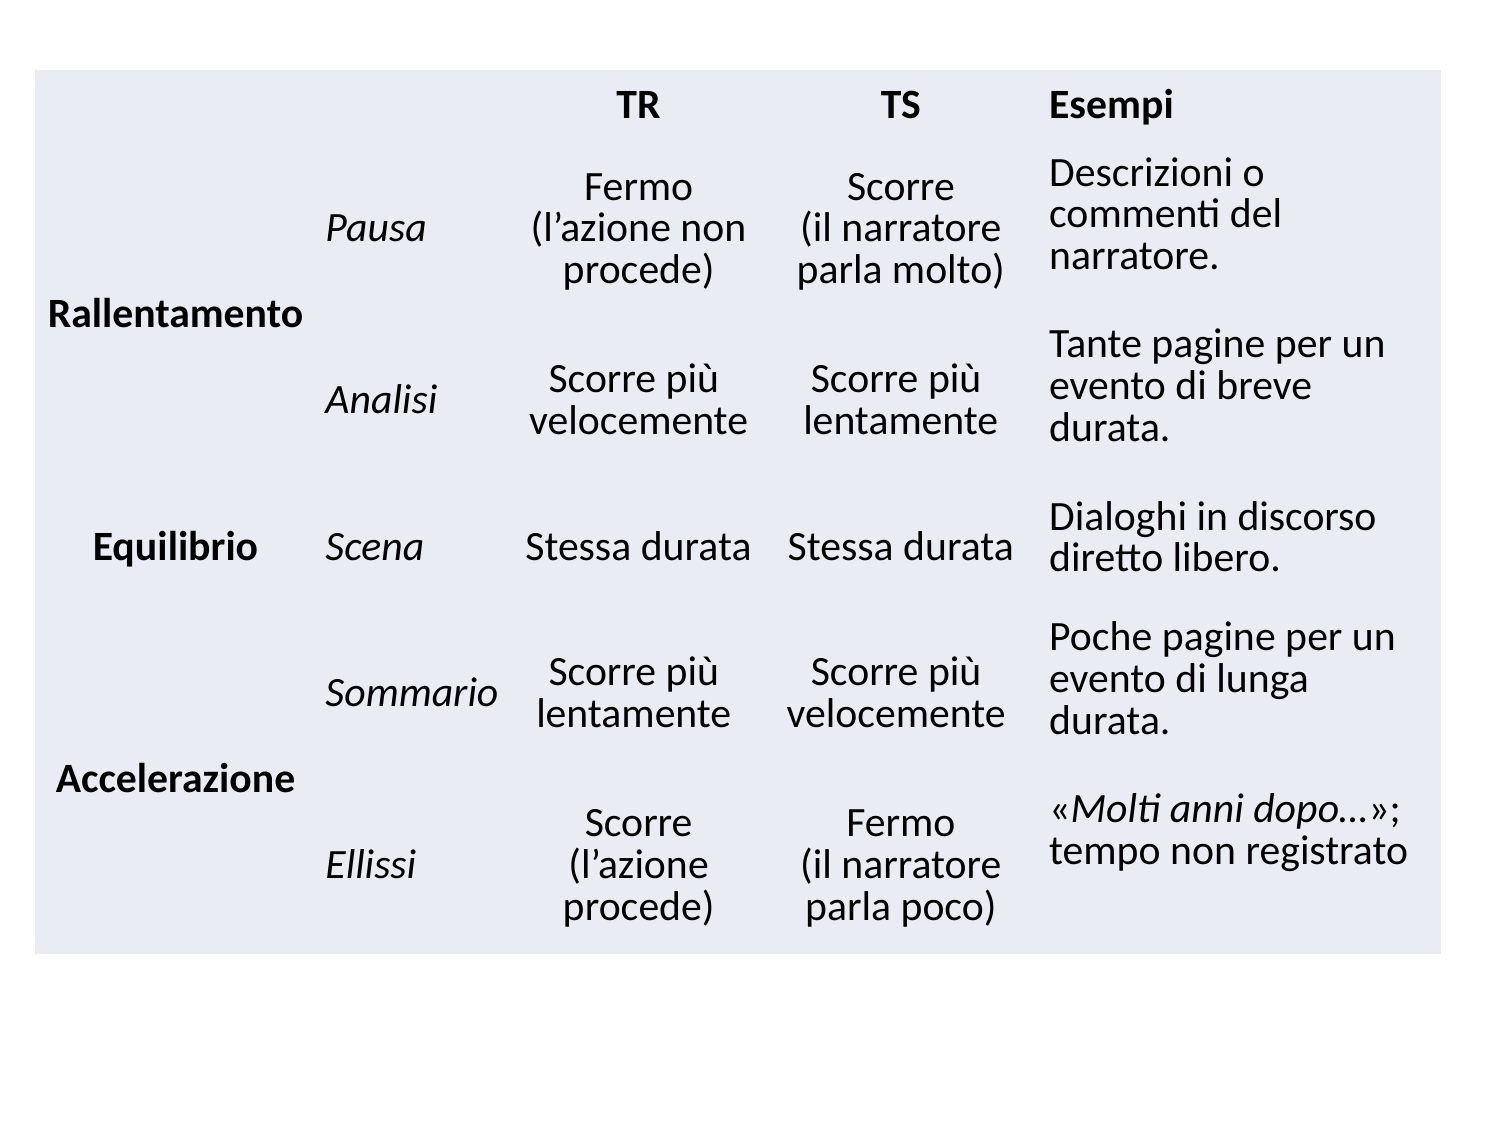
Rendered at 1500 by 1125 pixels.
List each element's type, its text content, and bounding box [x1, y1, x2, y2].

table_cell Stessa durata [762, 489, 1040, 610]
table_header [35, 70, 316, 145]
table_header TR [516, 70, 762, 145]
table_cell Fermo (l’azione non procede) [516, 145, 762, 317]
table_cell Stessa durata [516, 489, 762, 610]
table_cell Scorre (l’azione procede) [516, 782, 762, 954]
table_cell Equilibrio [35, 489, 316, 610]
table_cell Tante pagine per un evento di breve durata. [1040, 317, 1441, 489]
table_cell «Molti anni dopo…»; tempo non registrato [1040, 782, 1441, 954]
table_header [316, 70, 516, 145]
table_header TS [762, 70, 1040, 145]
table_cell Rallentamento [35, 145, 316, 489]
table_cell Accelerazione [35, 610, 316, 954]
table_cell Sommario [316, 610, 516, 782]
table_header Esempi [1040, 70, 1441, 145]
table_cell Descrizioni o commenti del narratore. [1040, 145, 1441, 317]
table_cell Scena [316, 489, 516, 610]
table_cell Scorre più lentamente [516, 610, 762, 782]
table_cell Pausa [316, 145, 516, 317]
table_cell Scorre più velocemente [762, 610, 1040, 782]
table_cell Scorre (il narratore parla molto) [762, 145, 1040, 317]
table_cell Scorre più lentamente [762, 317, 1040, 489]
table_cell Analisi [316, 317, 516, 489]
table_cell Ellissi [316, 782, 516, 954]
table_cell Fermo (il narratore parla poco) [762, 782, 1040, 954]
table_cell Poche pagine per un evento di lunga durata. [1040, 610, 1441, 782]
table_cell Scorre più velocemente [516, 317, 762, 489]
table_cell Dialoghi in discorso diretto libero. [1040, 489, 1441, 610]
